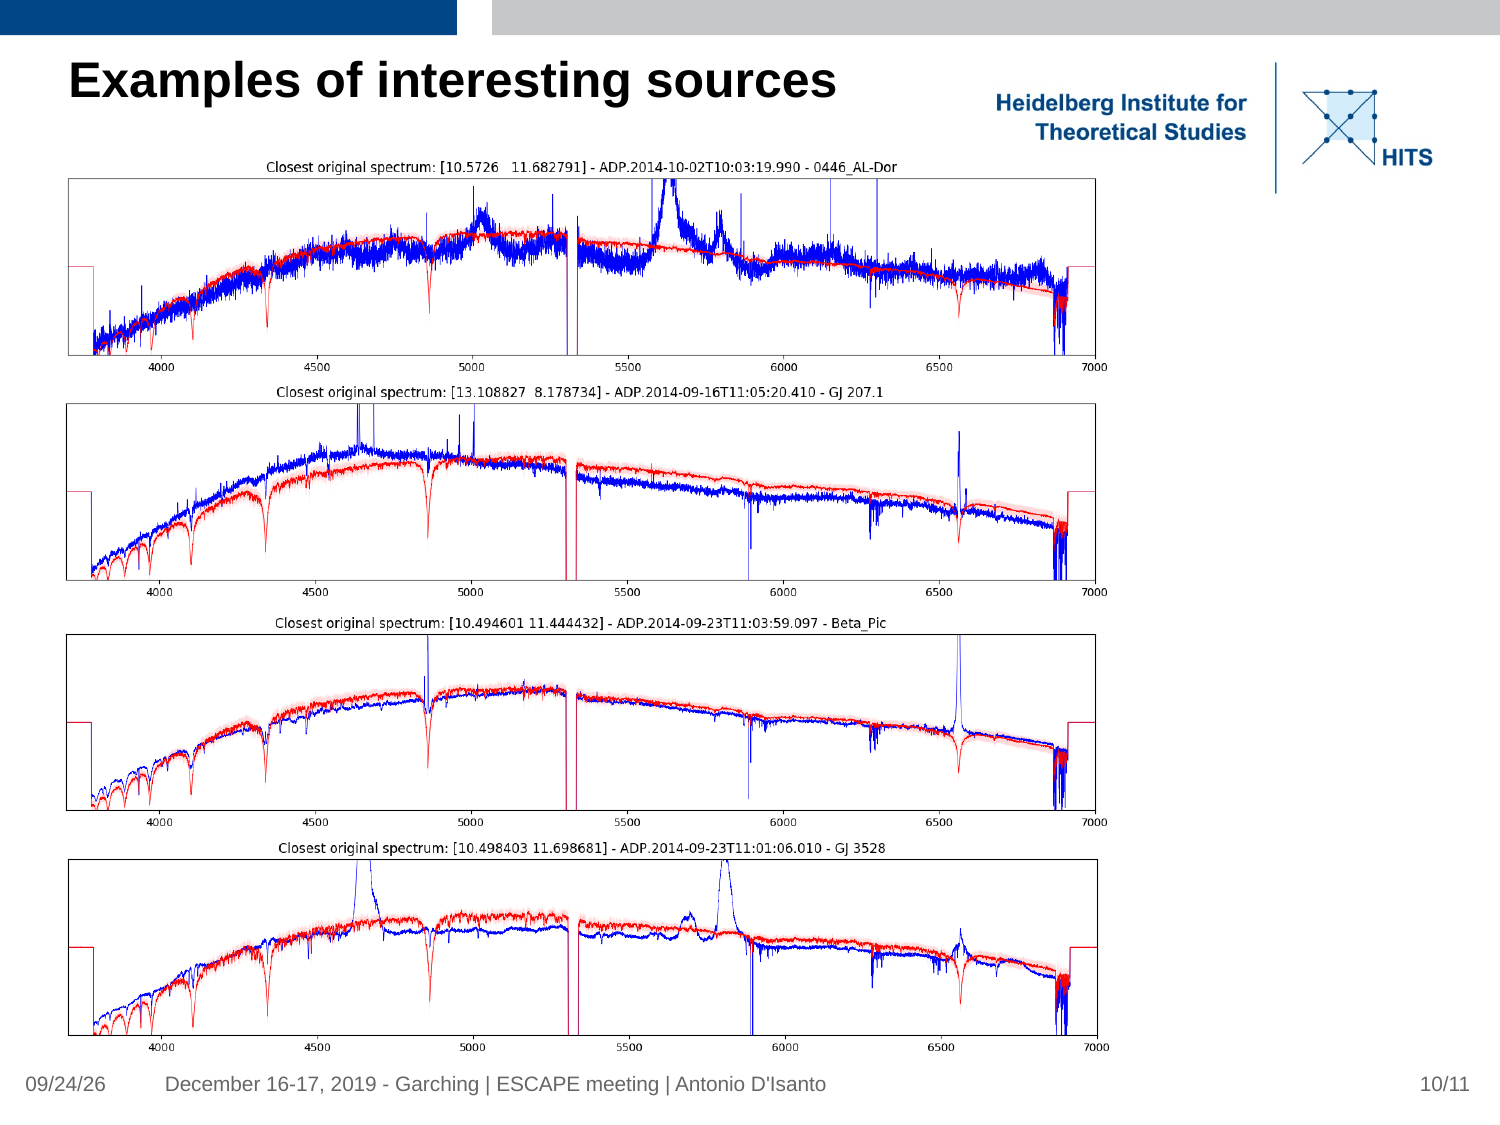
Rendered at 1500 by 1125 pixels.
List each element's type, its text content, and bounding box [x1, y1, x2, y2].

picture [13, 40, 1448, 1066]
title Examples of interesting sources [53, 39, 1375, 115]
